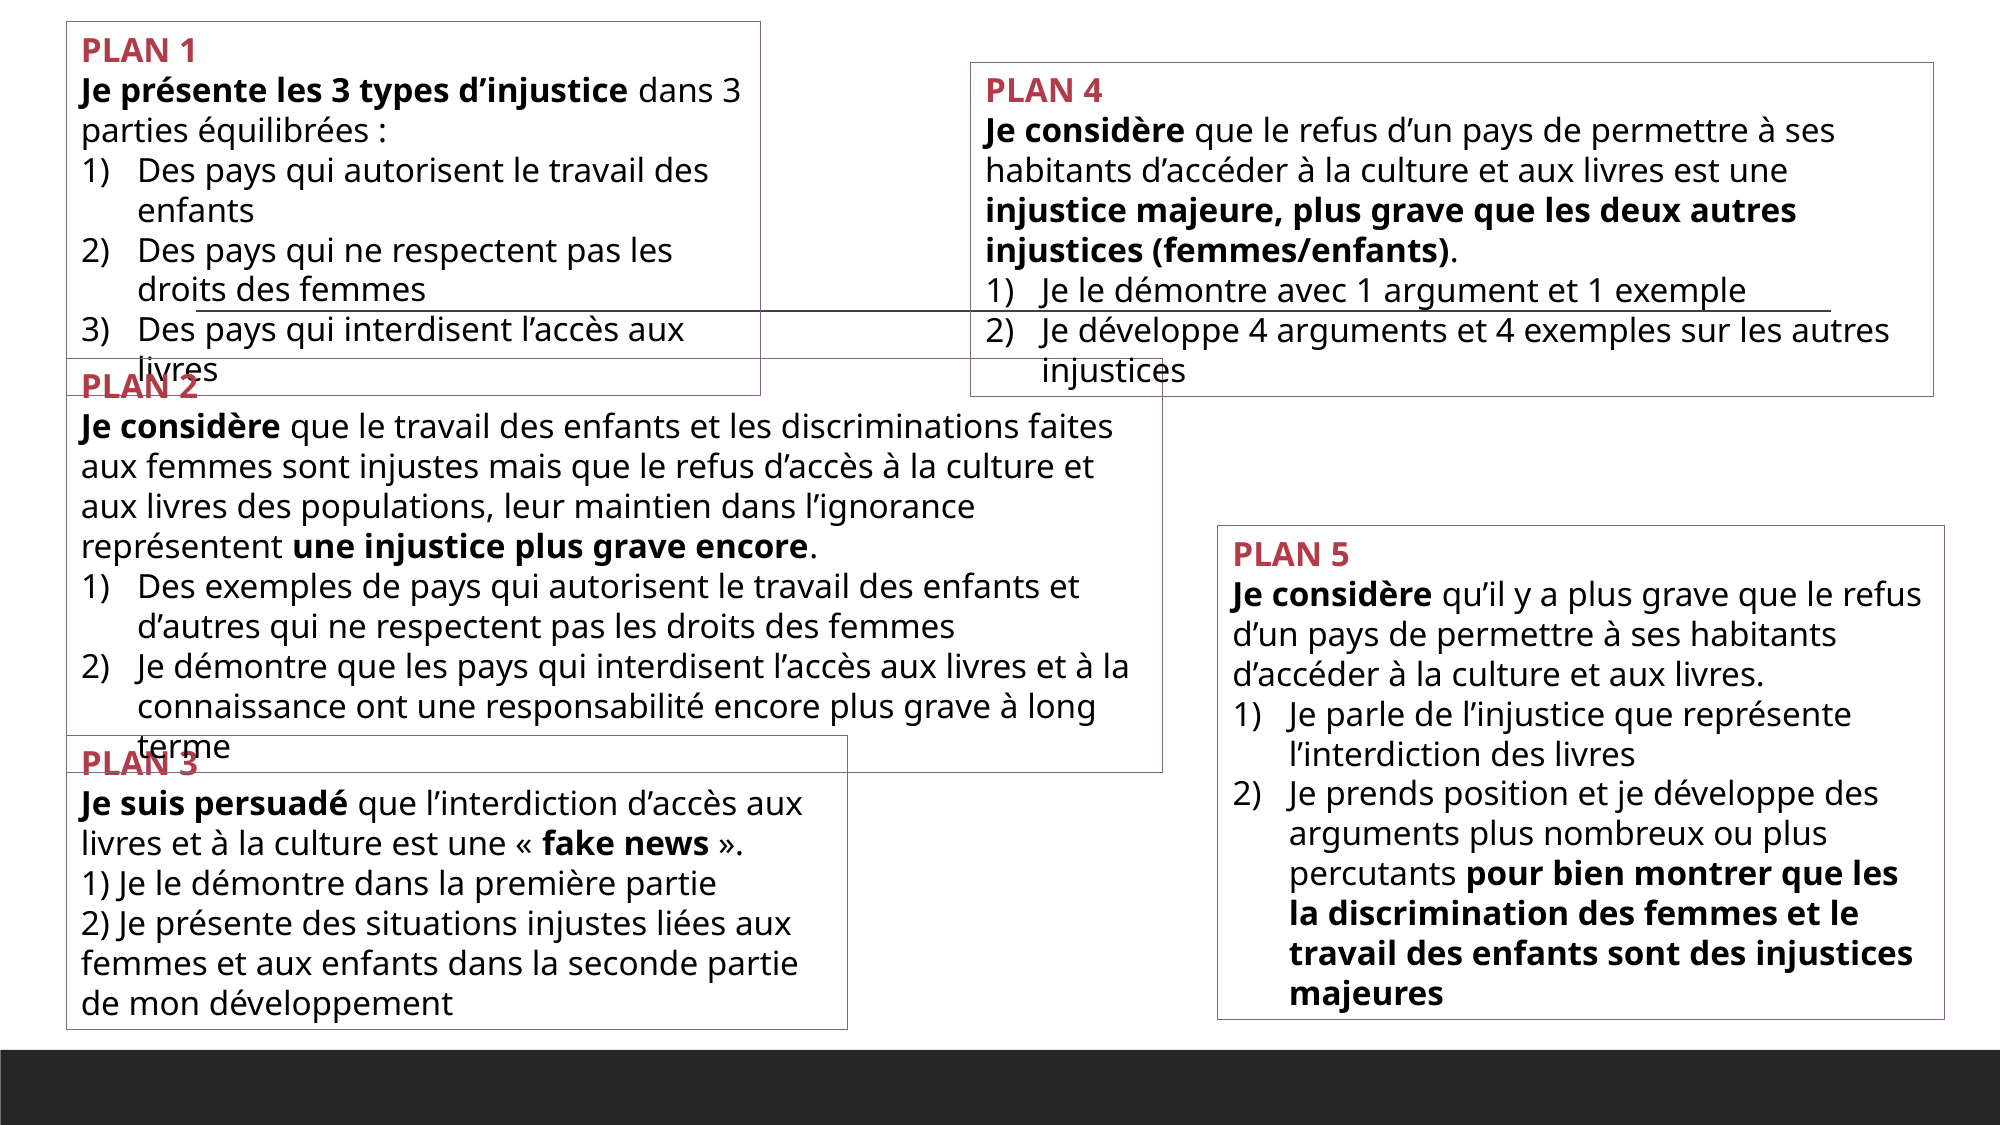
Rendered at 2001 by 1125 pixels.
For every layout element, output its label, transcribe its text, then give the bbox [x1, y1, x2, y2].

text_box PLAN 2 Je considère que le travail des enfants et les discriminations faites aux femmes sont injustes mais que le refus d’accès à la culture et aux livres des populations, leur maintien dans l’ignorance représentent une injustice plus grave encore. Des exemples de pays qui autorisent le travail des enfants et d’autres qui ne respectent pas les droits des femmes Je démontre que les pays qui interdisent l’accès aux livres et à la connaissance ont une responsabilité encore plus grave à long terme [66, 358, 1163, 773]
text_box PLAN 3 Je suis persuadé que l’interdiction d’accès aux livres et à la culture est une « fake news ». 1) Je le démontre dans la première partie 2) Je présente des situations injustes liées aux femmes et aux enfants dans la seconde partie de mon développement [66, 773, 848, 1030]
text_box PLAN 5 Je considère qu’il y a plus grave que le refus d’un pays de permettre à ses habitants d’accéder à la culture et aux livres. Je parle de l’injustice que représente l’interdiction des livres Je prends position et je développe des arguments plus nombreux ou plus percutants pour bien montrer que les la discrimination des femmes et le travail des enfants sont des injustices majeures [1217, 525, 1945, 1020]
text_box PLAN 1 Je présente les 3 types d’injustice dans 3 parties équilibrées : Des pays qui autorisent le travail des enfants Des pays qui ne respectent pas les droits des femmes Des pays qui interdisent l’accès aux livres [66, 21, 761, 358]
text_box PLAN 4 Je considère que le refus d’un pays de permettre à ses habitants d’accéder à la culture et aux livres est une injustice majeure, plus grave que les deux autres injustices (femmes/enfants). Je le démontre avec 1 argument et 1 exemple Je développe 4 arguments et 4 exemples sur les autres injustices [970, 62, 1934, 397]
